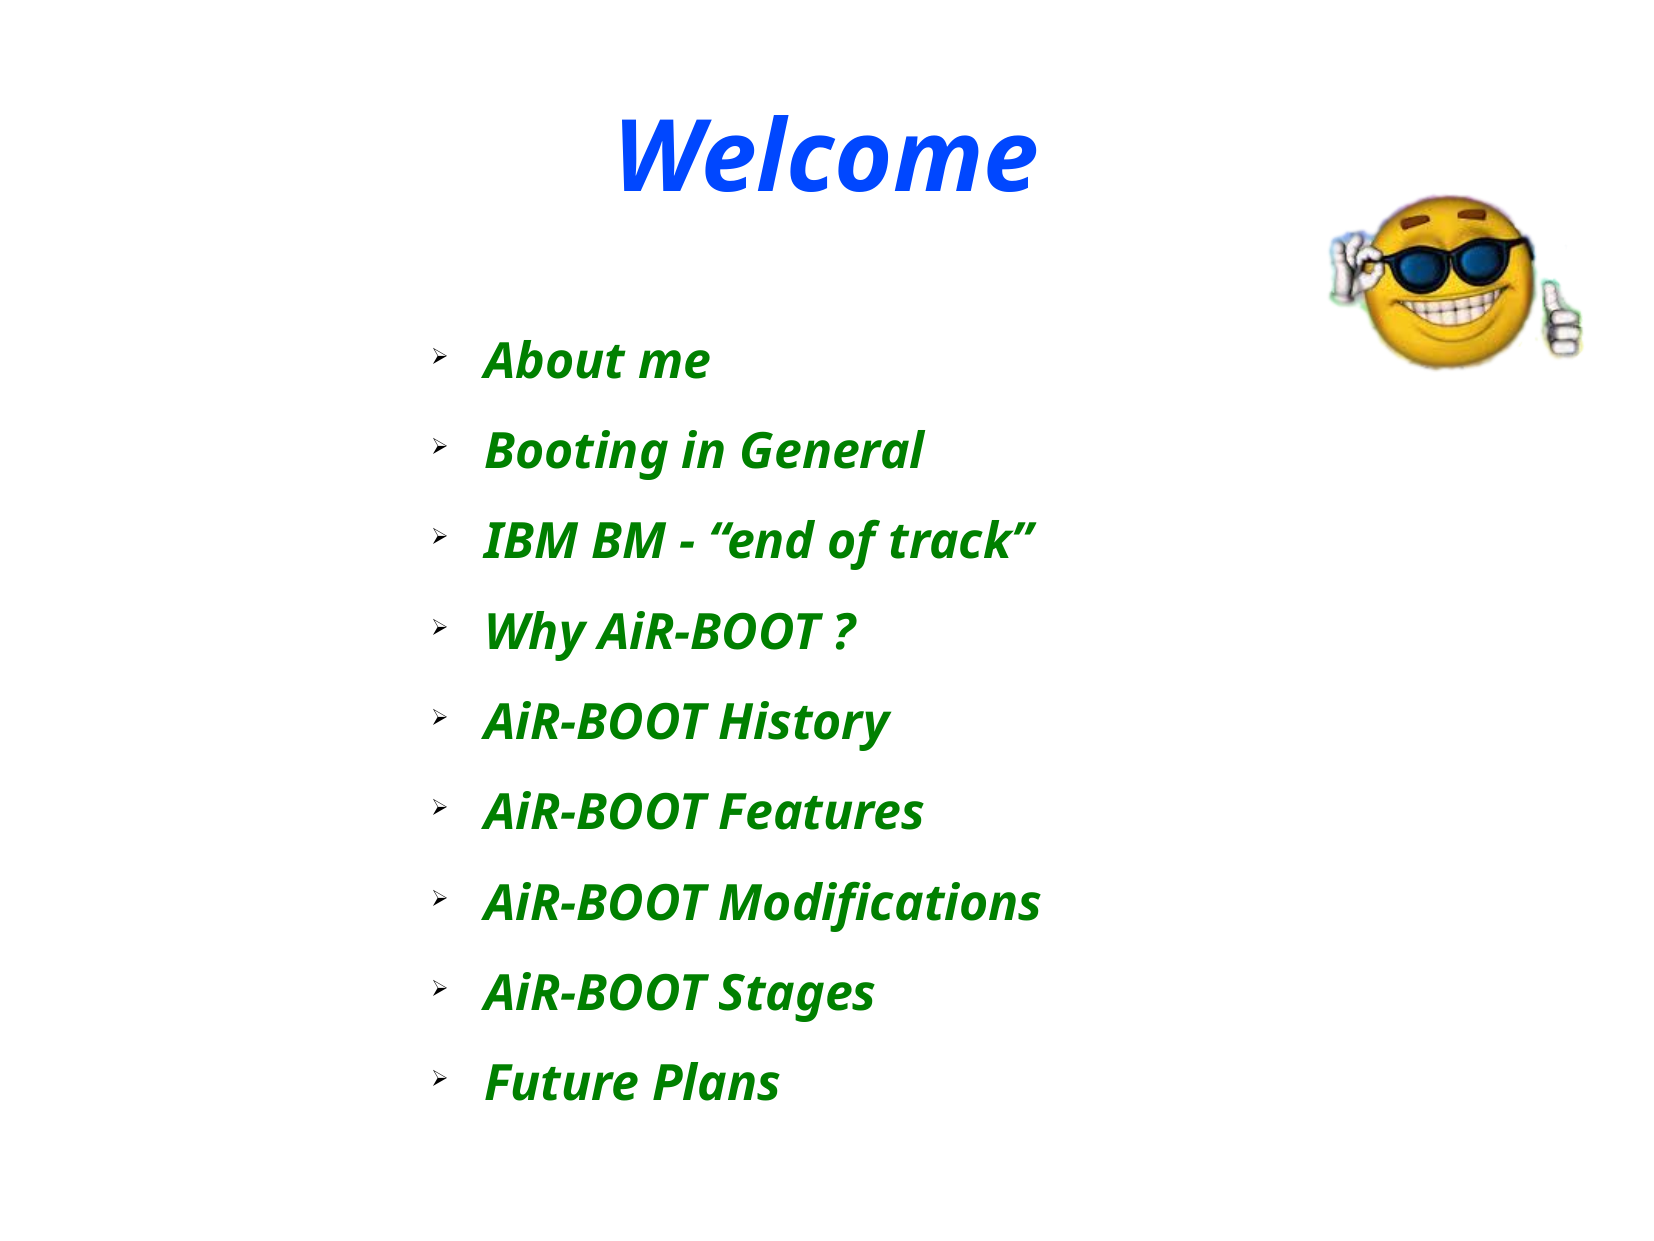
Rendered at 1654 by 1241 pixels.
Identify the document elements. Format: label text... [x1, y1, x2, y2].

picture [1316, 185, 1595, 384]
list About me Booting in General IBM BM - “end of track” Why AiR-BOOT ? AiR-BOOT History AiR-BOOT Features AiR-BOOT Modifications AiR-BOOT Stages Future Plans [413, 324, 1211, 1093]
title Welcome [82, 49, 1571, 257]
